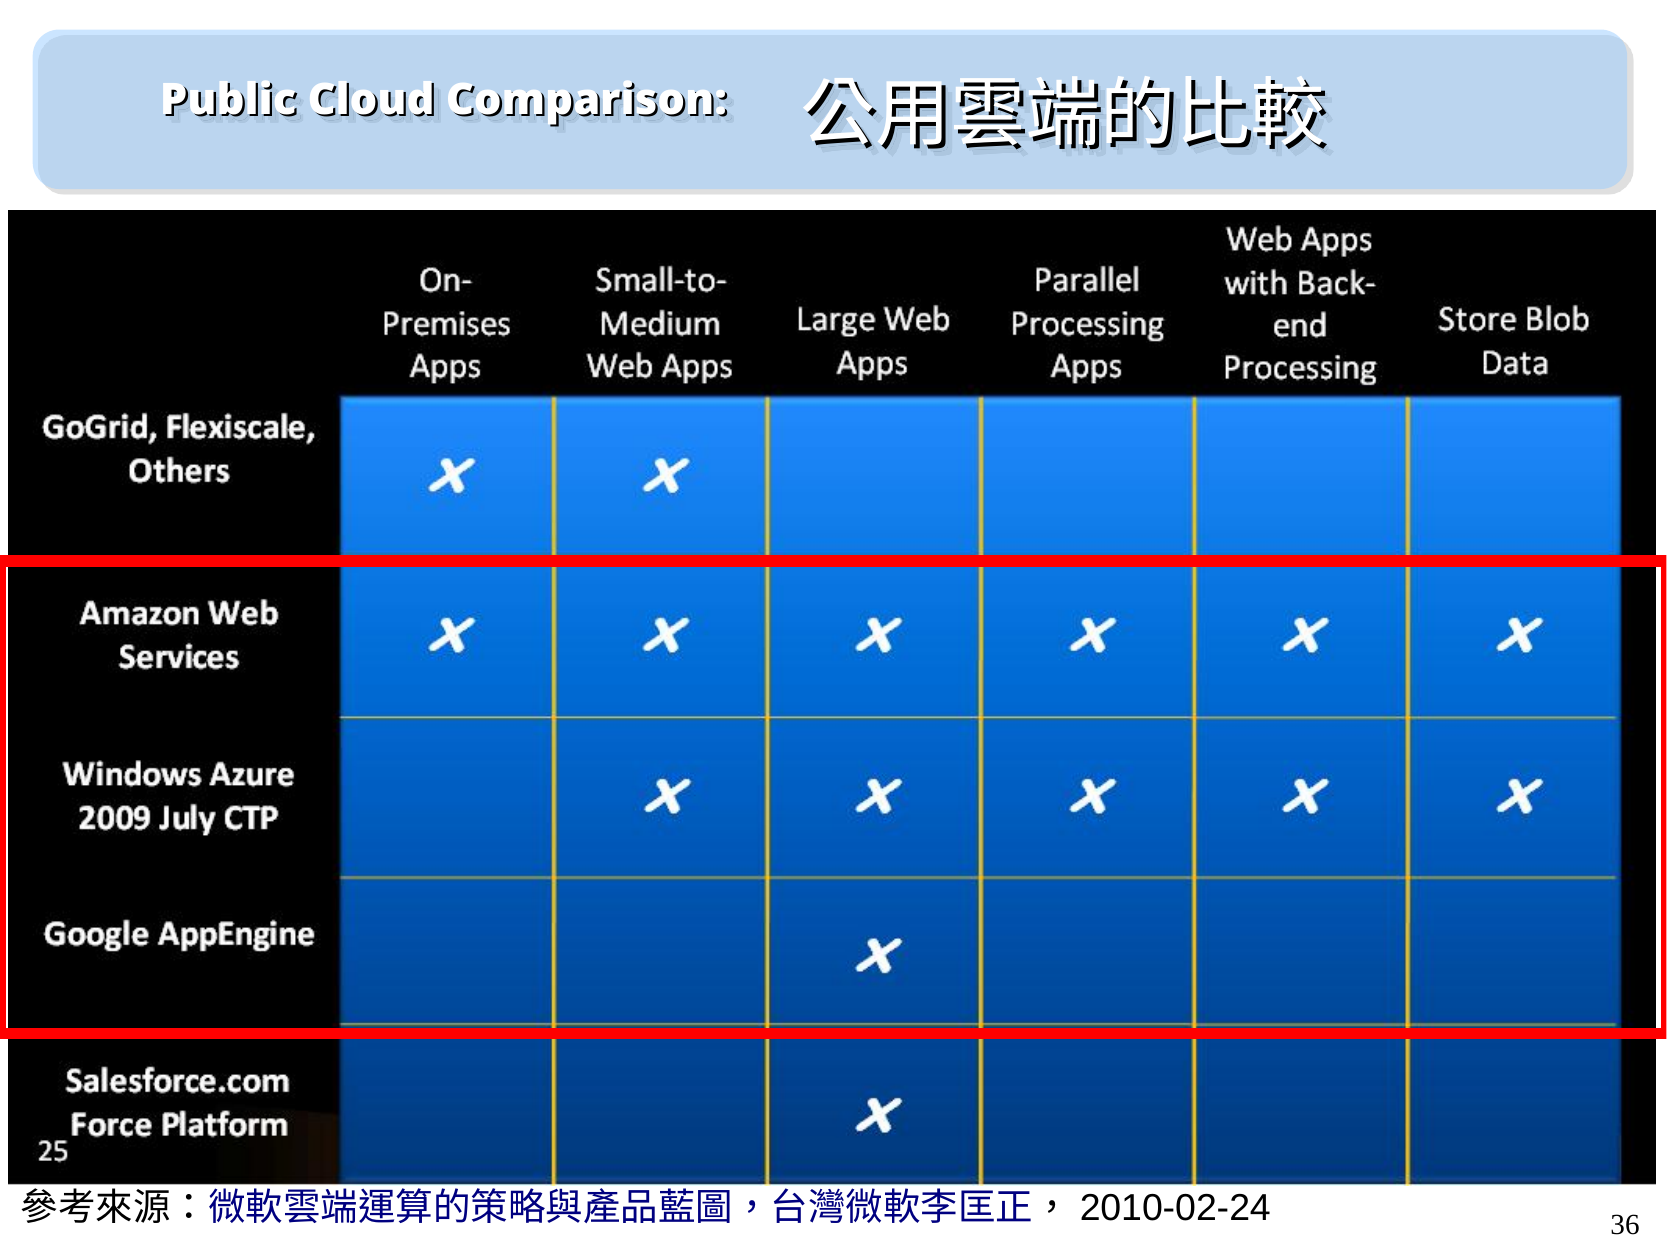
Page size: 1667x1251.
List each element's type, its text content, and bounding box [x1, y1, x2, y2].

picture [8, 210, 1656, 555]
picture [8, 1039, 1656, 1186]
picture [8, 567, 1656, 1028]
text_box Public Cloud Comparison: 公用雲端的比較 [32, 29, 1628, 190]
text_box 參考來源：微軟雲端運算的策略與產品藍圖，台灣微軟李匡正，2010-02-24 [5, 1175, 1306, 1251]
